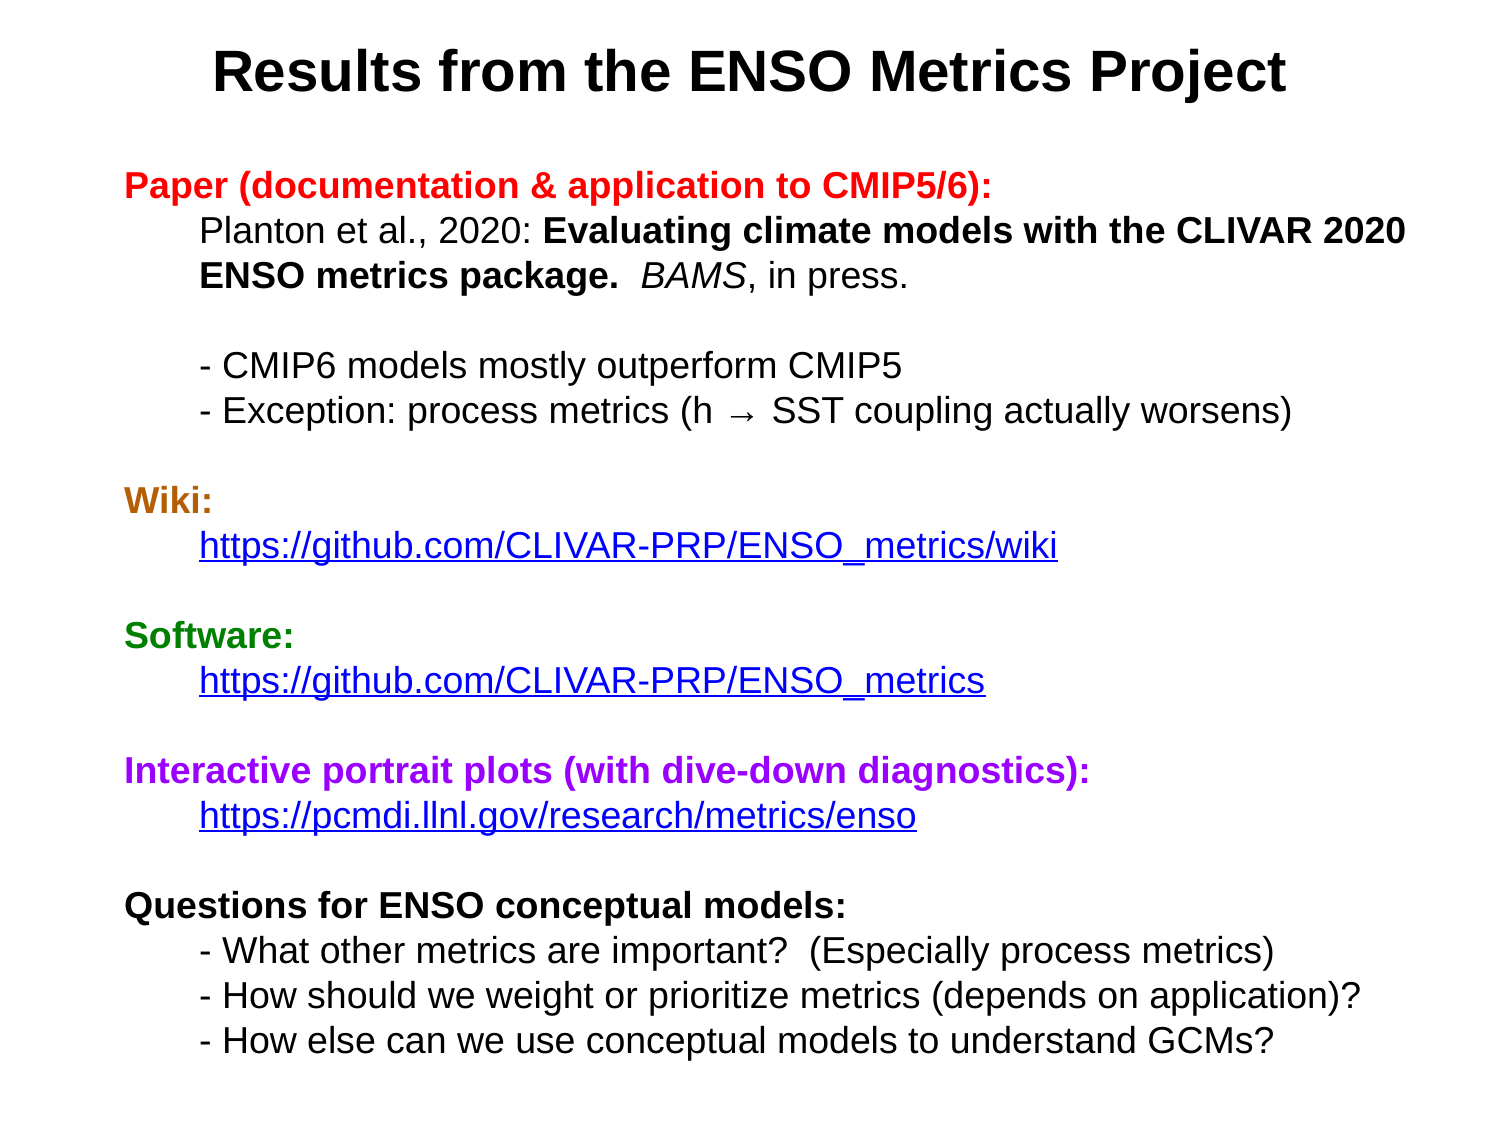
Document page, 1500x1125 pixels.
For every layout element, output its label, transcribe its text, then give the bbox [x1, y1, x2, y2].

text_box Results from the ENSO Metrics Project [25, 25, 1475, 111]
text_box Paper (documentation & application to CMIP5/6): Planton et al., 2020: Evaluating climate models with the CLIVAR 2020 ENSO metrics package. BAMS, in press. - CMIP6 models mostly outperform CMIP5 - Exception: process metrics (h → SST coupling actually worsens) Wiki: https://github.com/CLIVAR-PRP/ENSO_metrics/wiki Software: https://github.com/CLIVAR-PRP/ENSO_metrics Interactive portrait plots (with dive-down diagnostics): https://pcmdi.llnl.gov/research/metrics/enso Questions for ENSO conceptual models: - What other metrics are important? (Especially process metrics) - How should we weight or prioritize metrics (depends on application)? - How else can we use conceptual models to understand GCMs? [109, 153, 1455, 1090]
